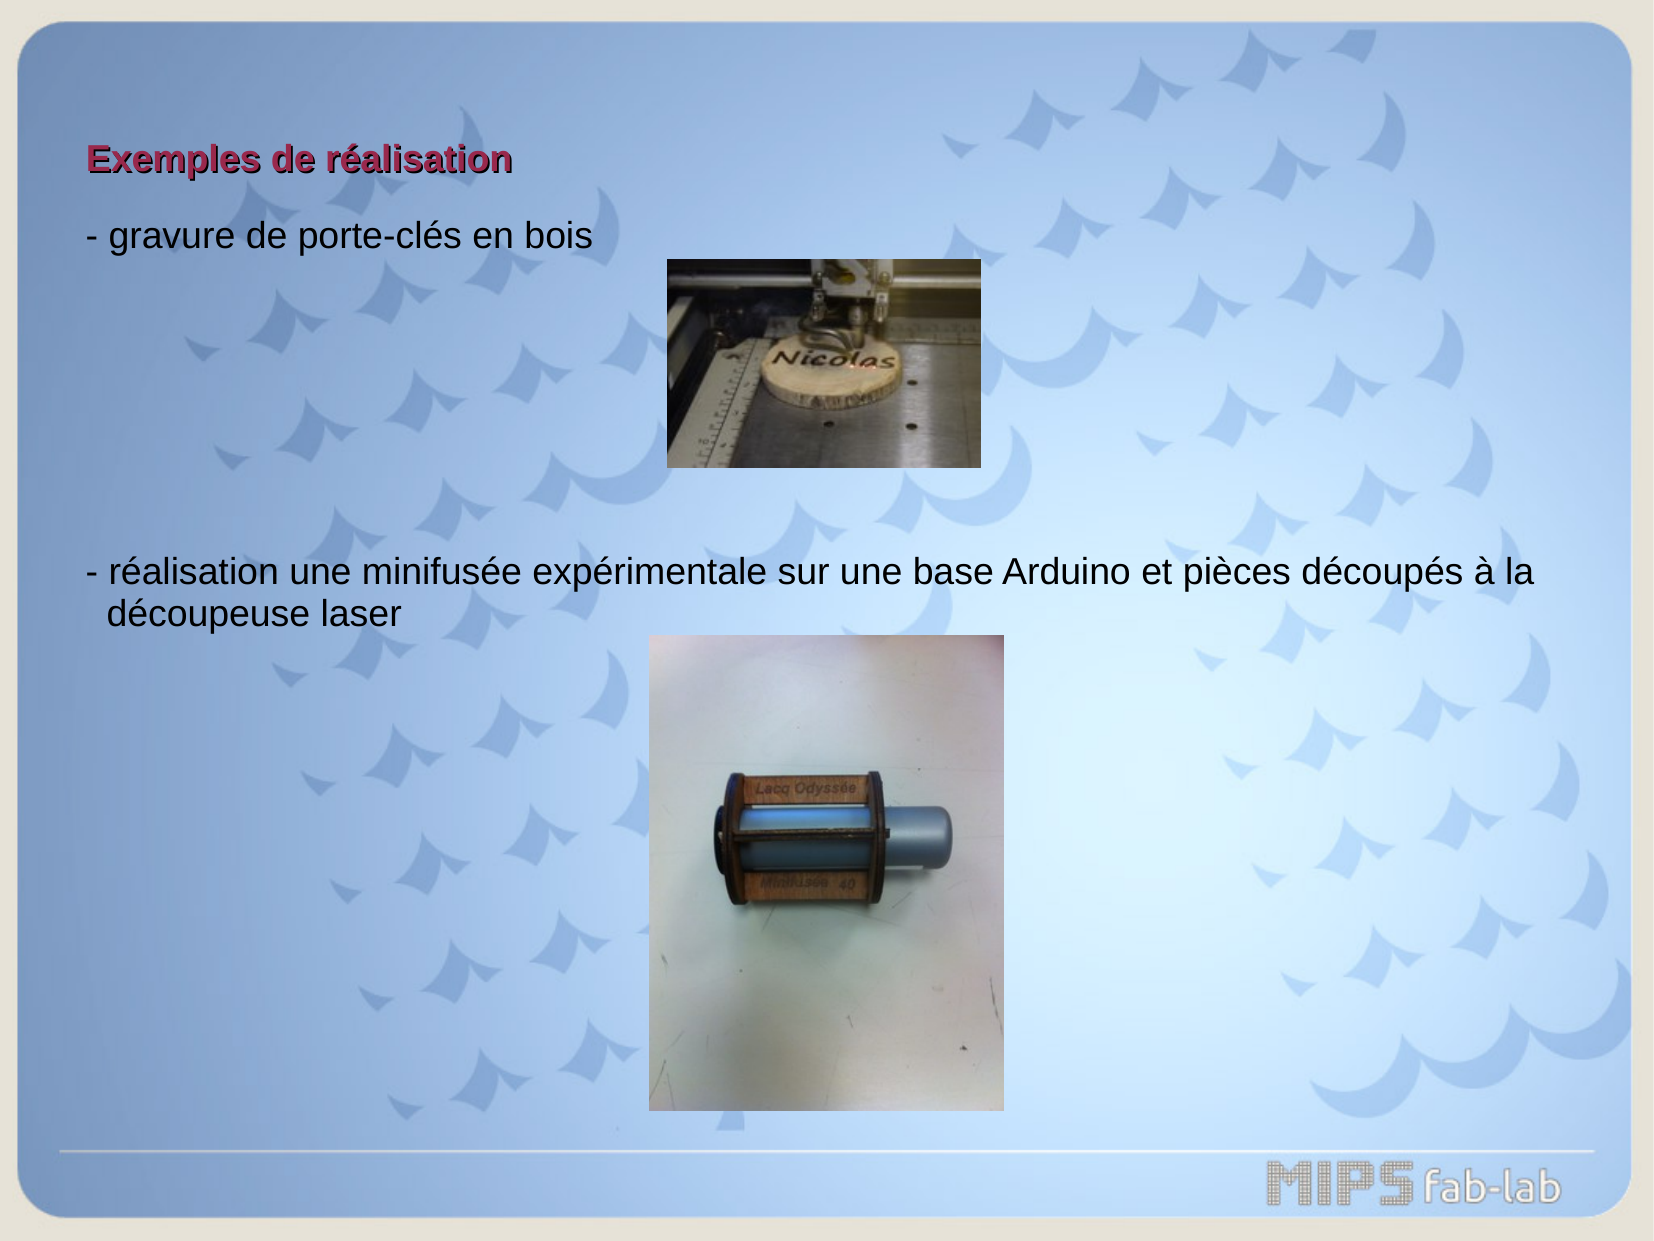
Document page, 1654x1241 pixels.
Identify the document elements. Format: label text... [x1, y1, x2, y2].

text_box - gravure de porte-clés en bois [70, 206, 609, 264]
picture [0, 0, 1654, 1241]
text_box Exemples de réalisation [70, 130, 528, 189]
text_box - réalisation une minifusée expérimentale sur une base Arduino et pièces découpés à la découpeuse laser [70, 543, 1561, 643]
